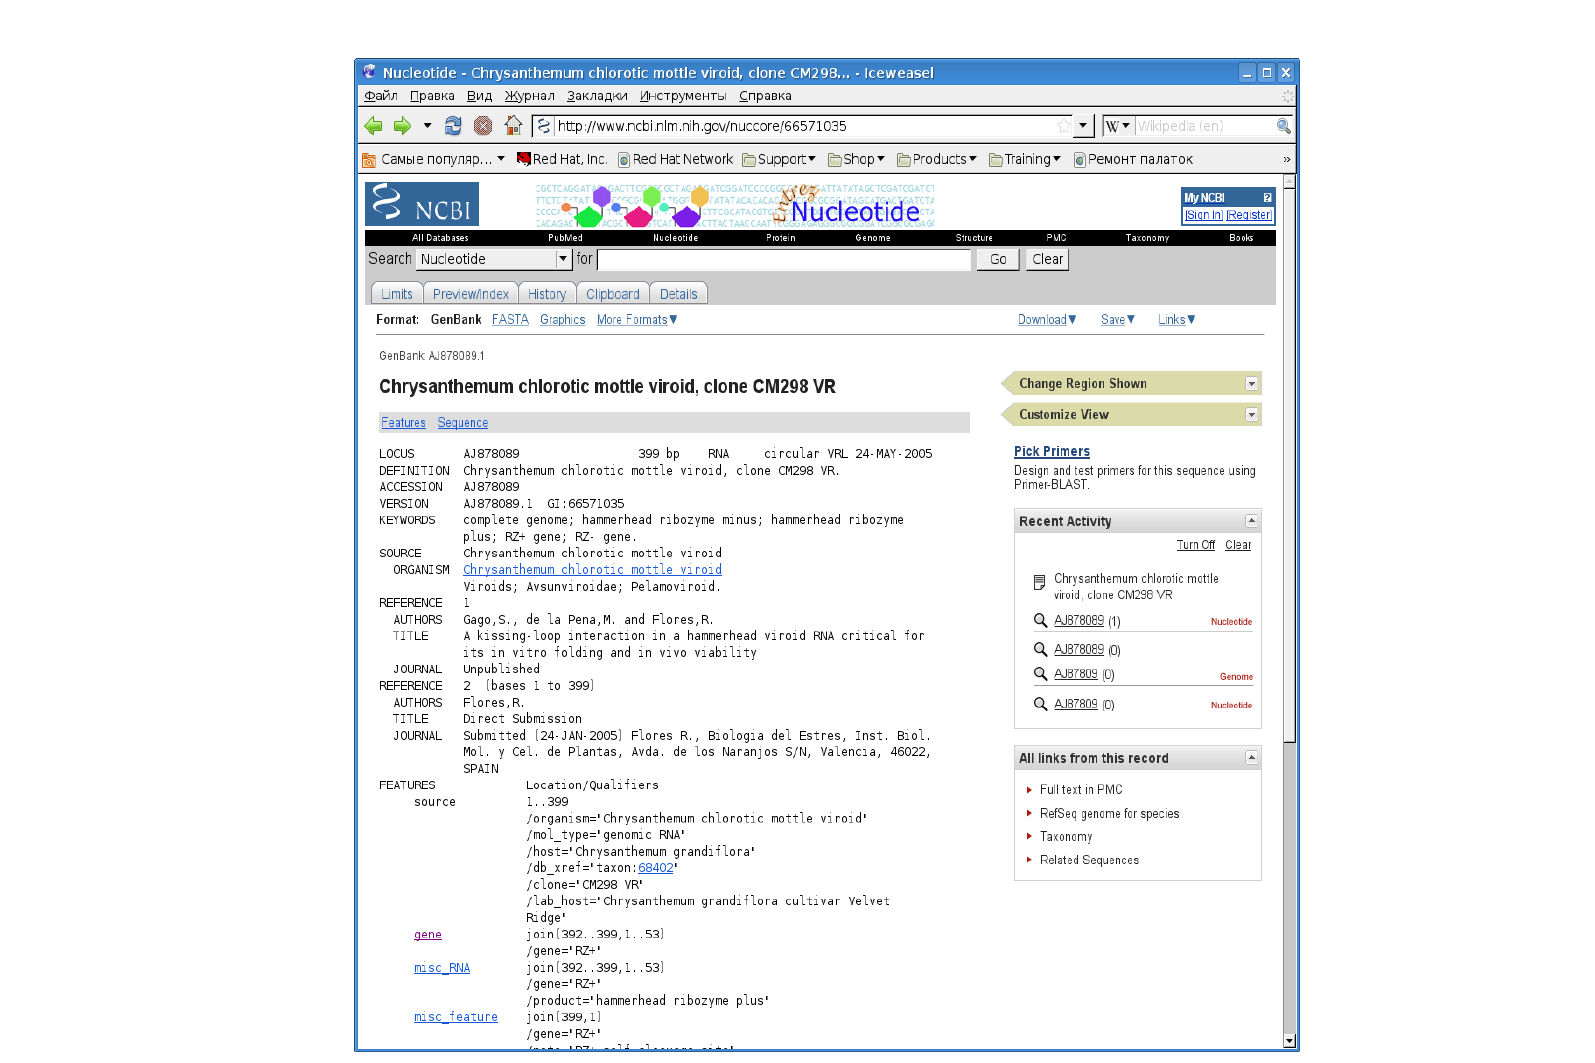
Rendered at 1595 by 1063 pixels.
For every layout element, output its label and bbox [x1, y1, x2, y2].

picture [354, 58, 1300, 1052]
